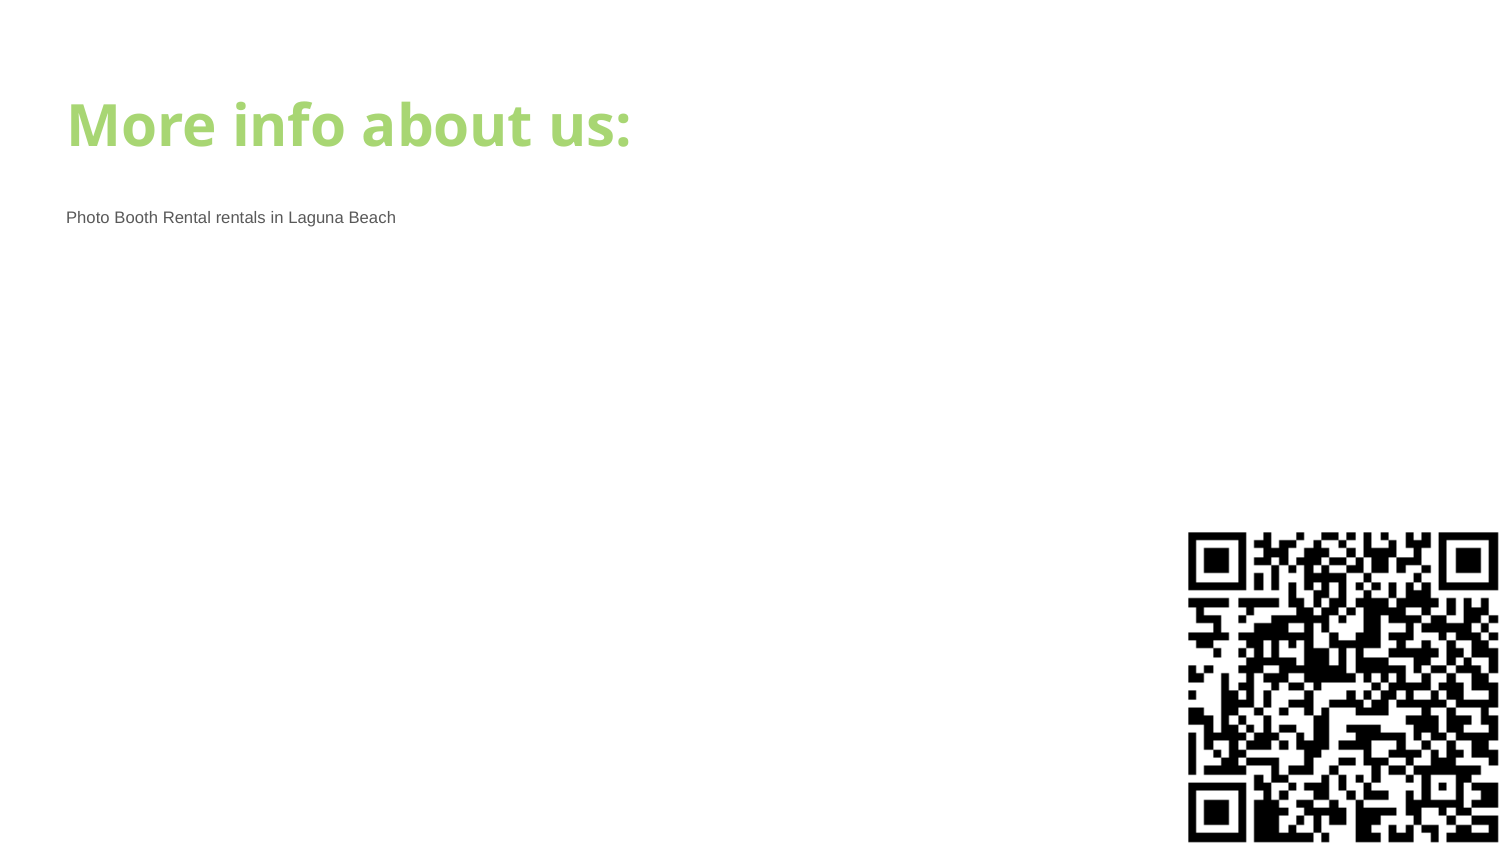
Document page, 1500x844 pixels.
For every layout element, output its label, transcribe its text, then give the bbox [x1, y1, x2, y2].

list Photo Booth Rental rentals in Laguna Beach [51, 189, 1449, 750]
picture [1187, 531, 1500, 844]
title More info about us: [51, 72, 1449, 167]
